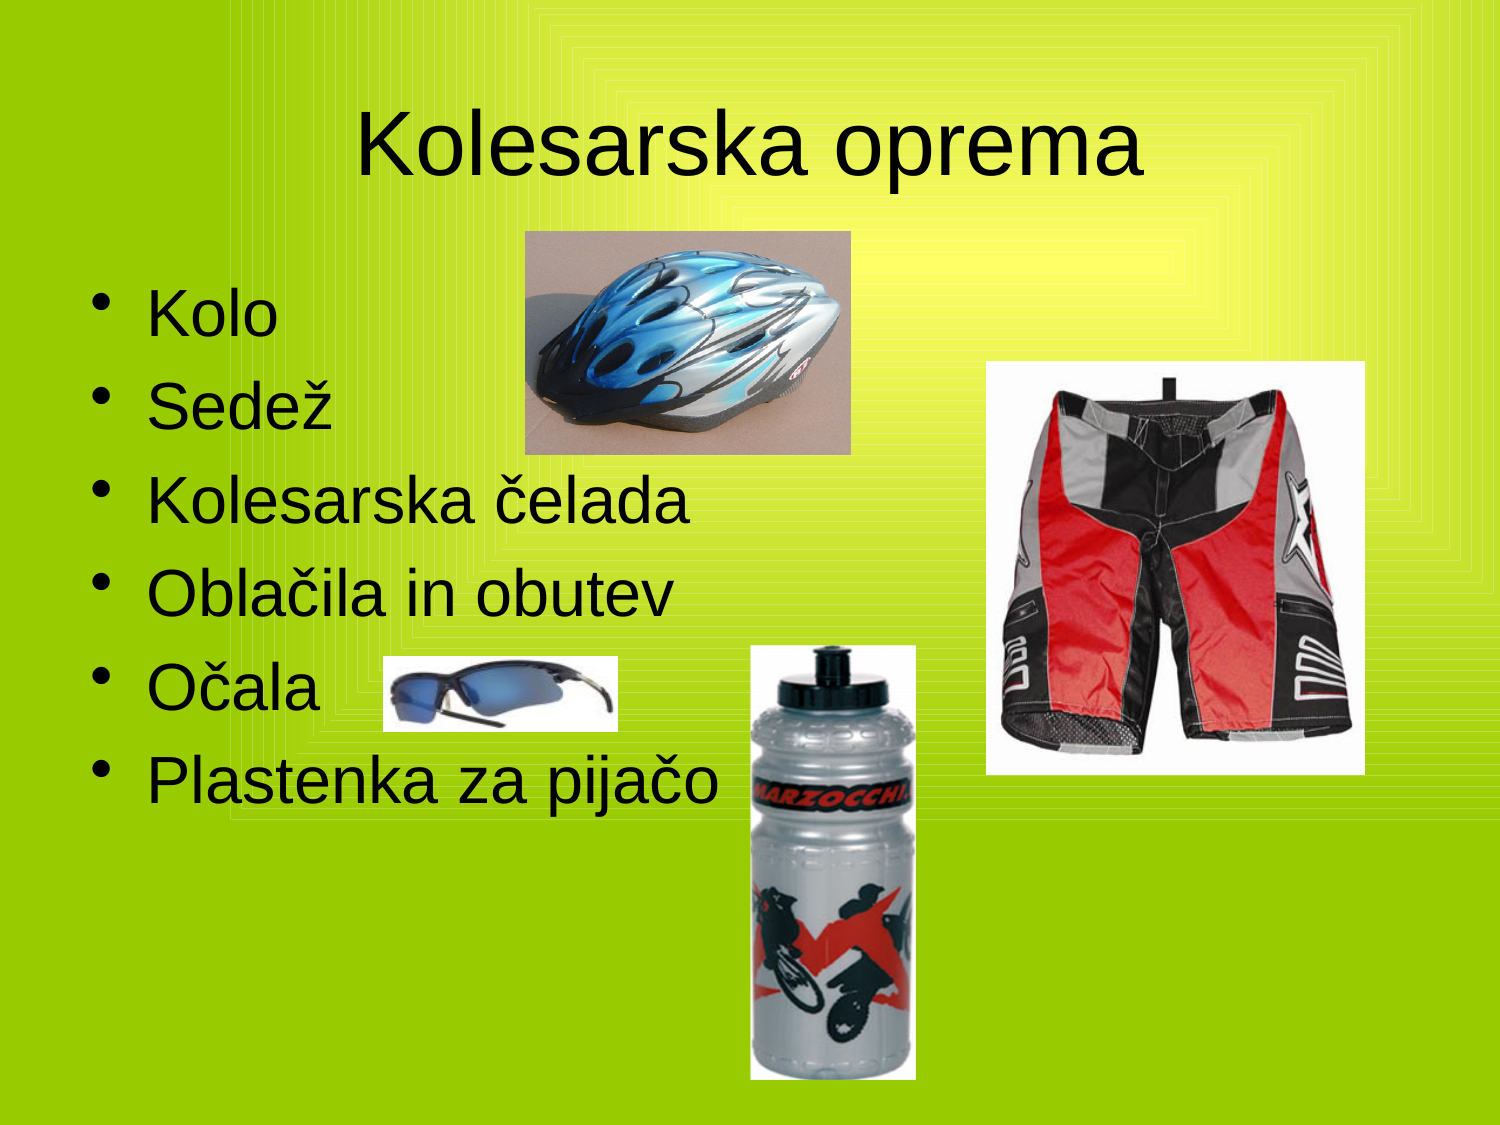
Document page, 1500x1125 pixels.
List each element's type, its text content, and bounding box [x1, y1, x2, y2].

title Kolesarska oprema [75, 45, 1425, 233]
picture [986, 361, 1365, 775]
picture [750, 645, 916, 1080]
picture [525, 231, 851, 455]
list Kolo Sedež Kolesarska čelada Oblačila in obutev Očala Plastenka za pijačo [75, 262, 1425, 1005]
picture [383, 656, 618, 732]
